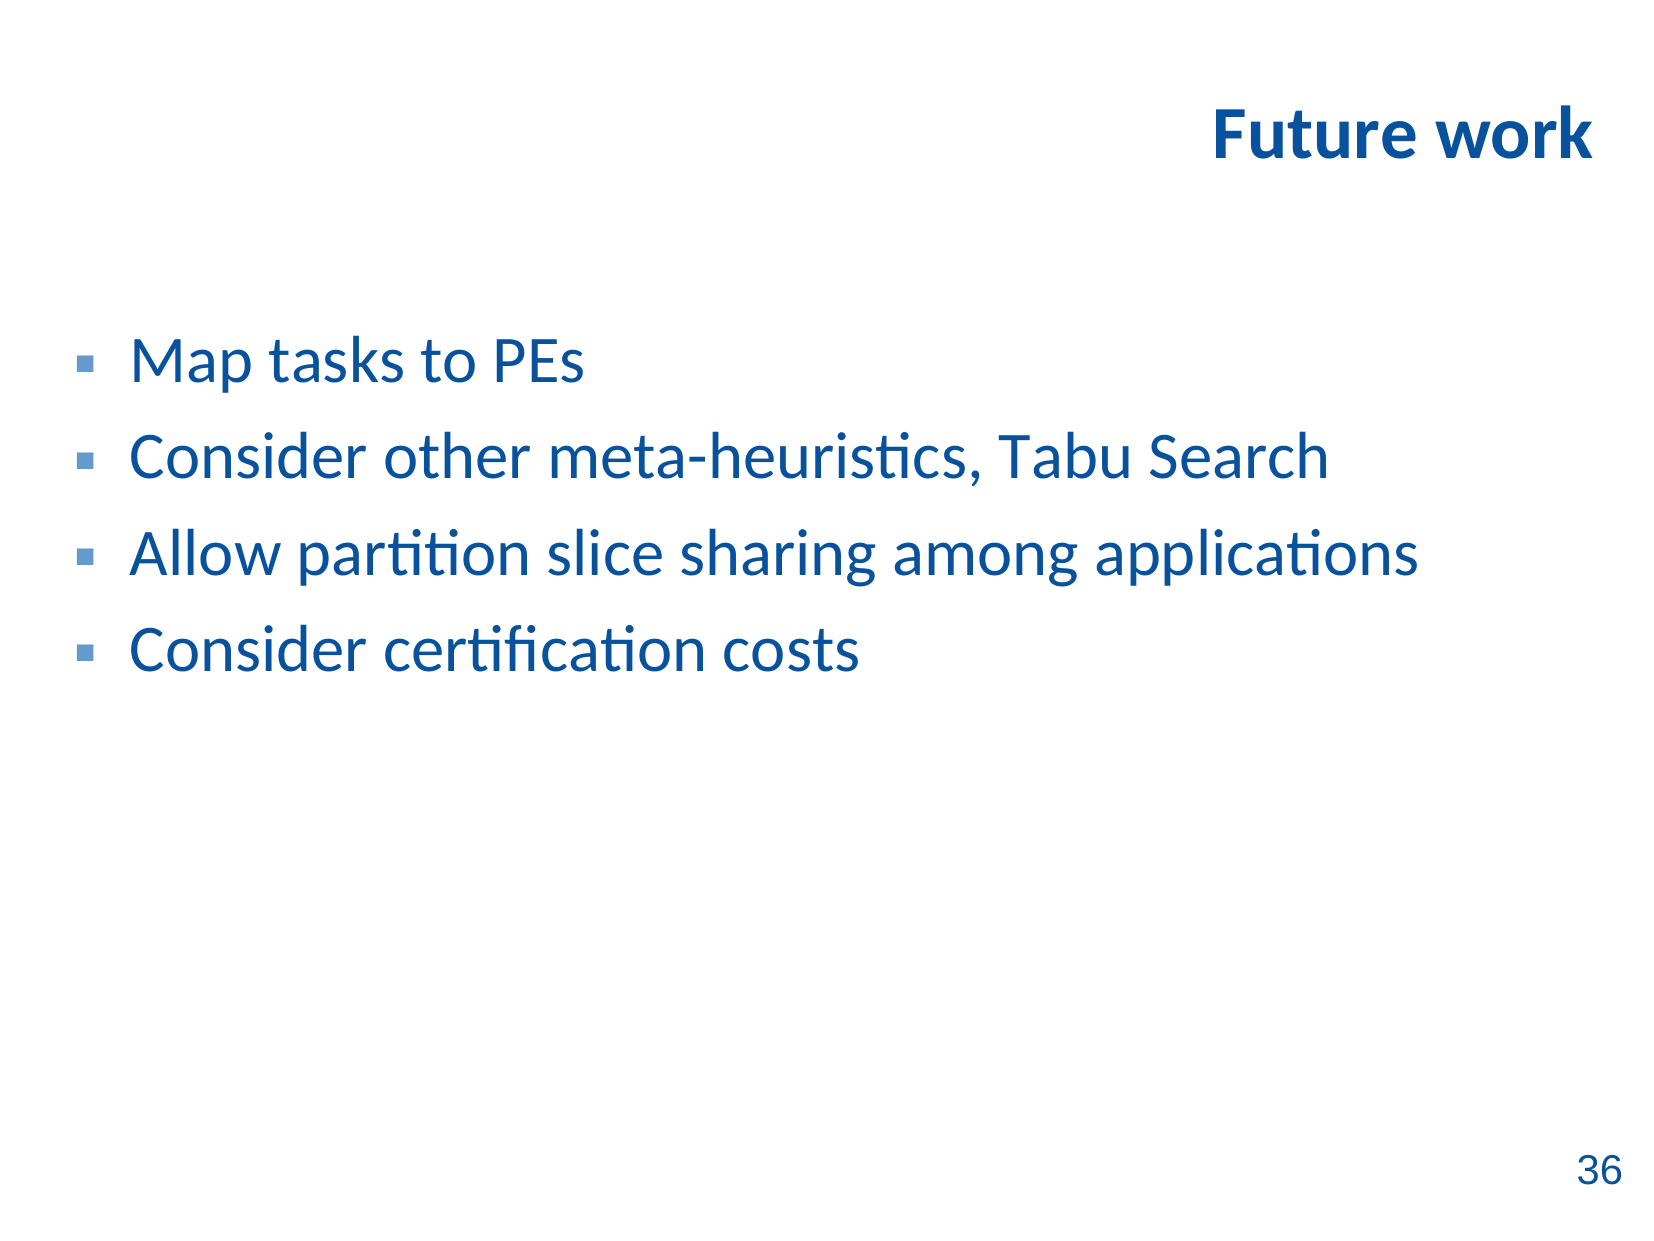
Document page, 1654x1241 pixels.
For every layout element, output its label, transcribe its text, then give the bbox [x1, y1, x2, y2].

list Map tasks to PEs Consider other meta-heuristics, Tabu Search Allow partition slice sharing among applications Consider certification costs [59, 236, 1595, 1167]
title Future work [0, 14, 1595, 178]
